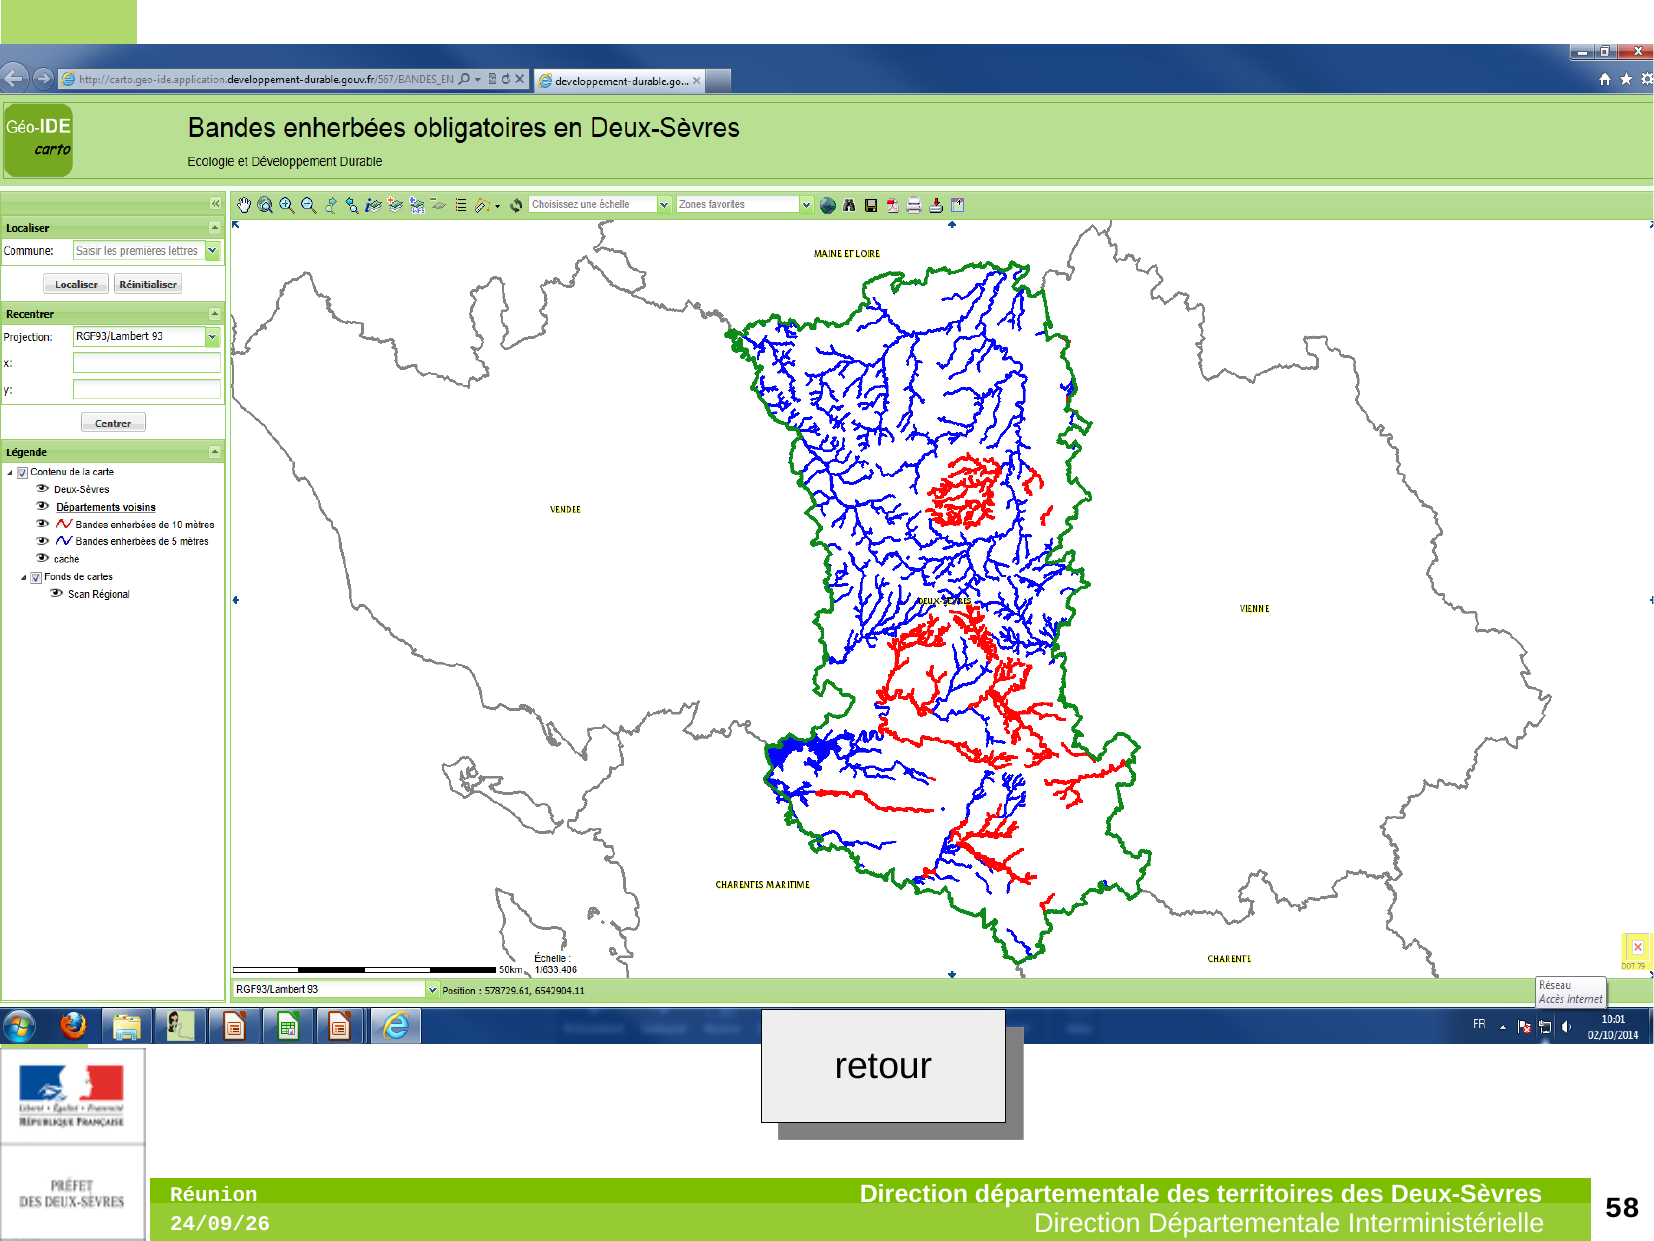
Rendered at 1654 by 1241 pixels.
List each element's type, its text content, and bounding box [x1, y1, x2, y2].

picture [0, 0, 1654, 1241]
text_box retour [761, 1009, 1006, 1123]
